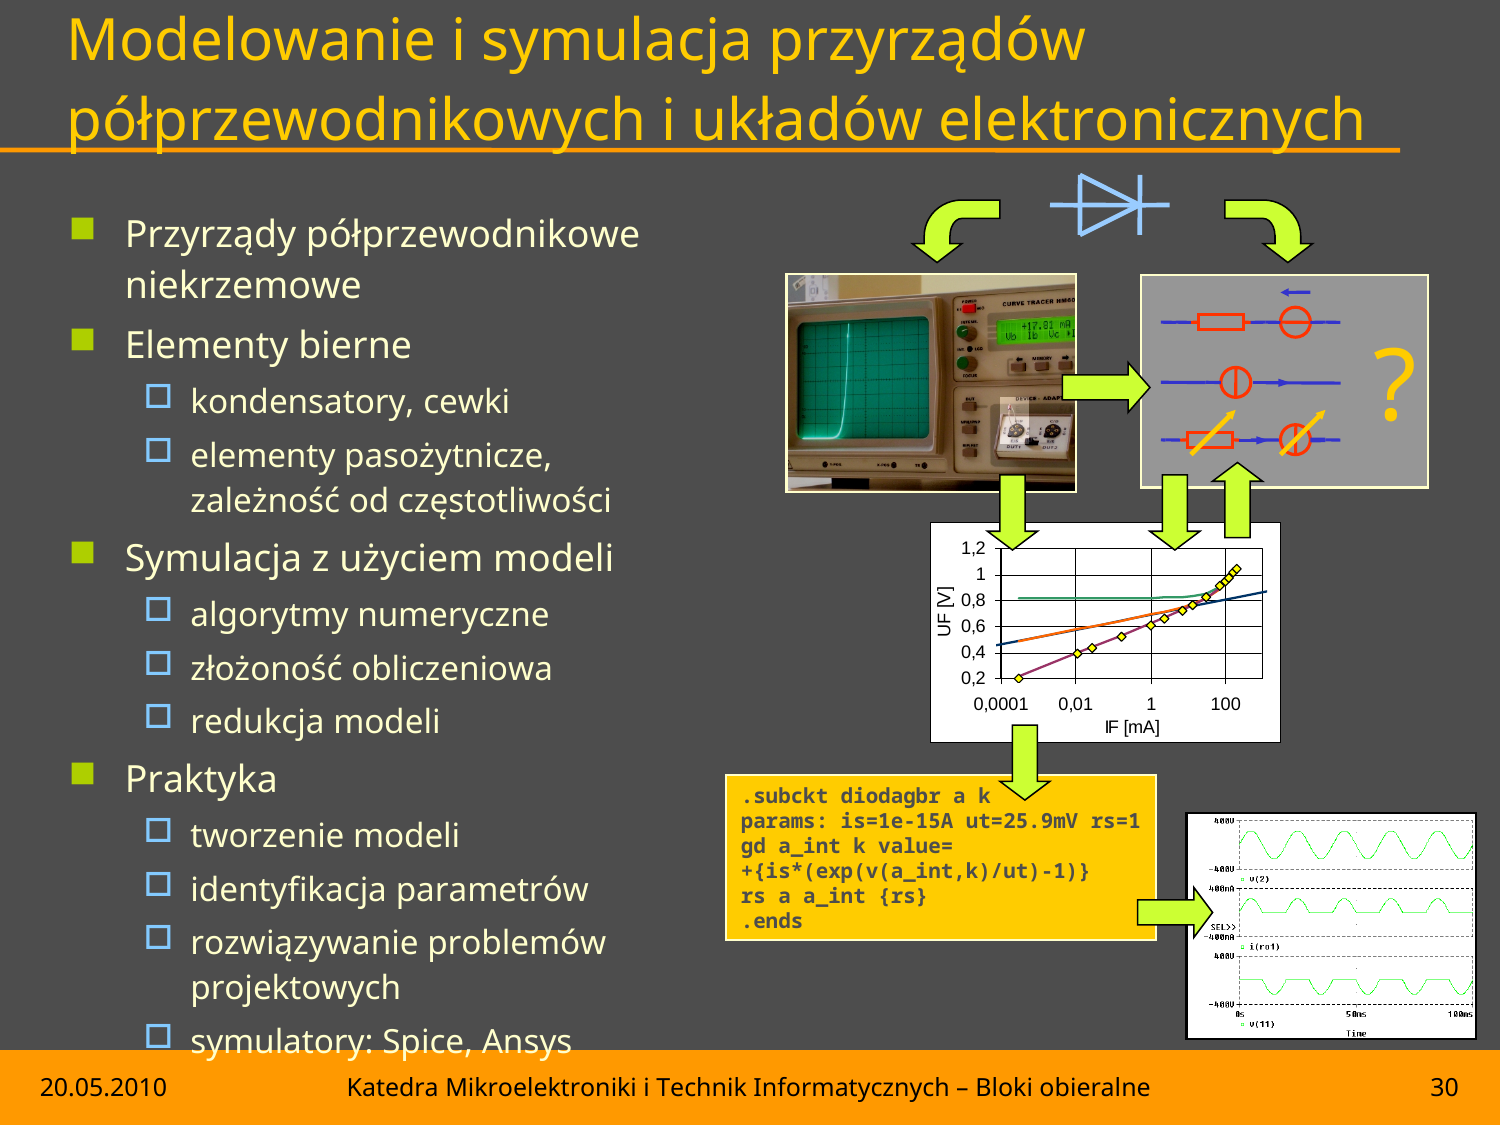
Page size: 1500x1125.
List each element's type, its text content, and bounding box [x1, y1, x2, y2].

text_box ? [1358, 312, 1433, 448]
text_box [1137, 887, 1213, 938]
text_box [912, 200, 1000, 263]
text_box [987, 474, 1038, 551]
picture [787, 275, 1075, 491]
text_box .subckt diodagbr a k params: is=1e-15A ut=25.9mV rs=1 gd a_int k value= +{is*(exp(v(a_int,k)/ut)-1)} rs a a_int {rs} .ends [726, 774, 1156, 941]
title Modelowanie i symulacja przyrządów półprzewodnikowych i układów elektronicznych [52, 0, 1469, 156]
text_box [1224, 200, 1313, 263]
list Przyrządy półprzewodnikowe niekrzemowe Elementy bierne kondensatory, cewki elementy pasożytnicze, zależność od częstotliwości Symulacja z użyciem modeli algorytmy numeryczne złożoność obliczeniowa redukcja modeli Praktyka tworzenie modeli identyfikacja parametrów rozwiązywanie problemów projektowych symulatory: Spice, Ansys [53, 200, 715, 1026]
text_box [999, 725, 1050, 801]
text_box [1062, 275, 1429, 551]
picture [924, 516, 1288, 749]
picture [1187, 813, 1476, 1038]
